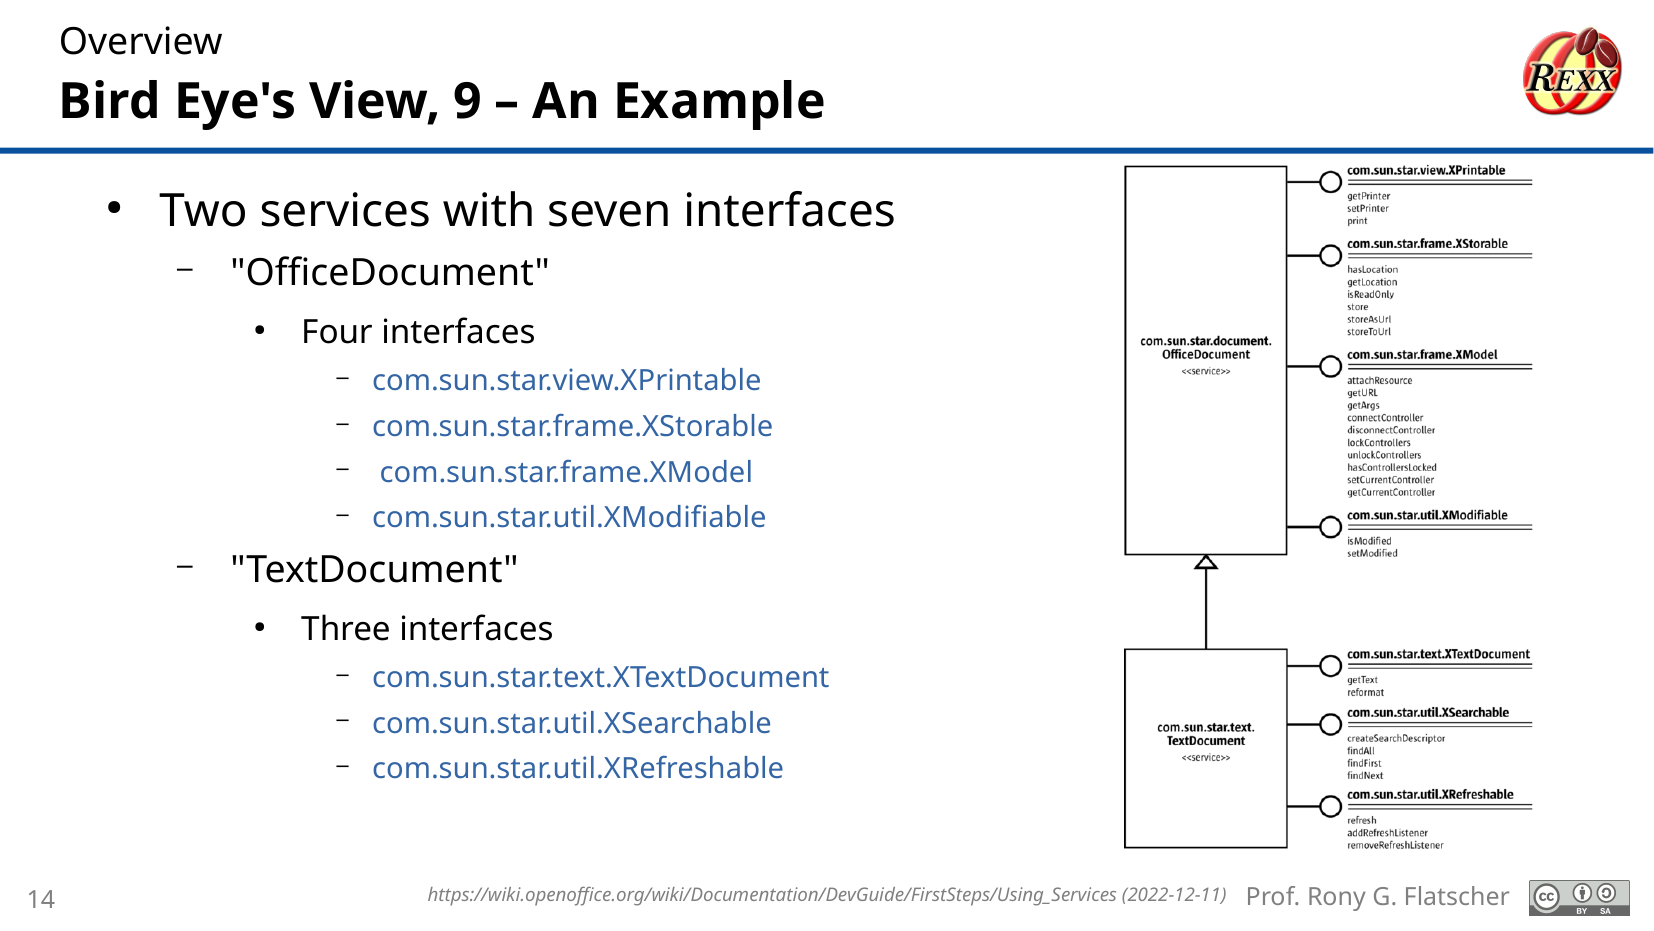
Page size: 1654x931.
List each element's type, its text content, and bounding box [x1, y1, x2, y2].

text_box https://wiki.openoffice.org/wiki/Documentation/DevGuide/FirstSteps/Using_Services (2022-12-11) [0, 874, 1654, 922]
picture [1124, 162, 1537, 857]
list Two services with seven interfaces "OfficeDocument" Four interfaces com.sun.star.view.XPrintable com.sun.star.frame.XStorable com.sun.star.frame.XModel com.sun.star.util.XModifiable "TextDocument" Three interfaces com.sun.star.text.XTextDocument com.sun.star.util.XSearchable com.sun.star.util.XRefreshable [88, 177, 1034, 857]
title Overview Bird Eye's View, 9 – An Example [0, 0, 1625, 148]
